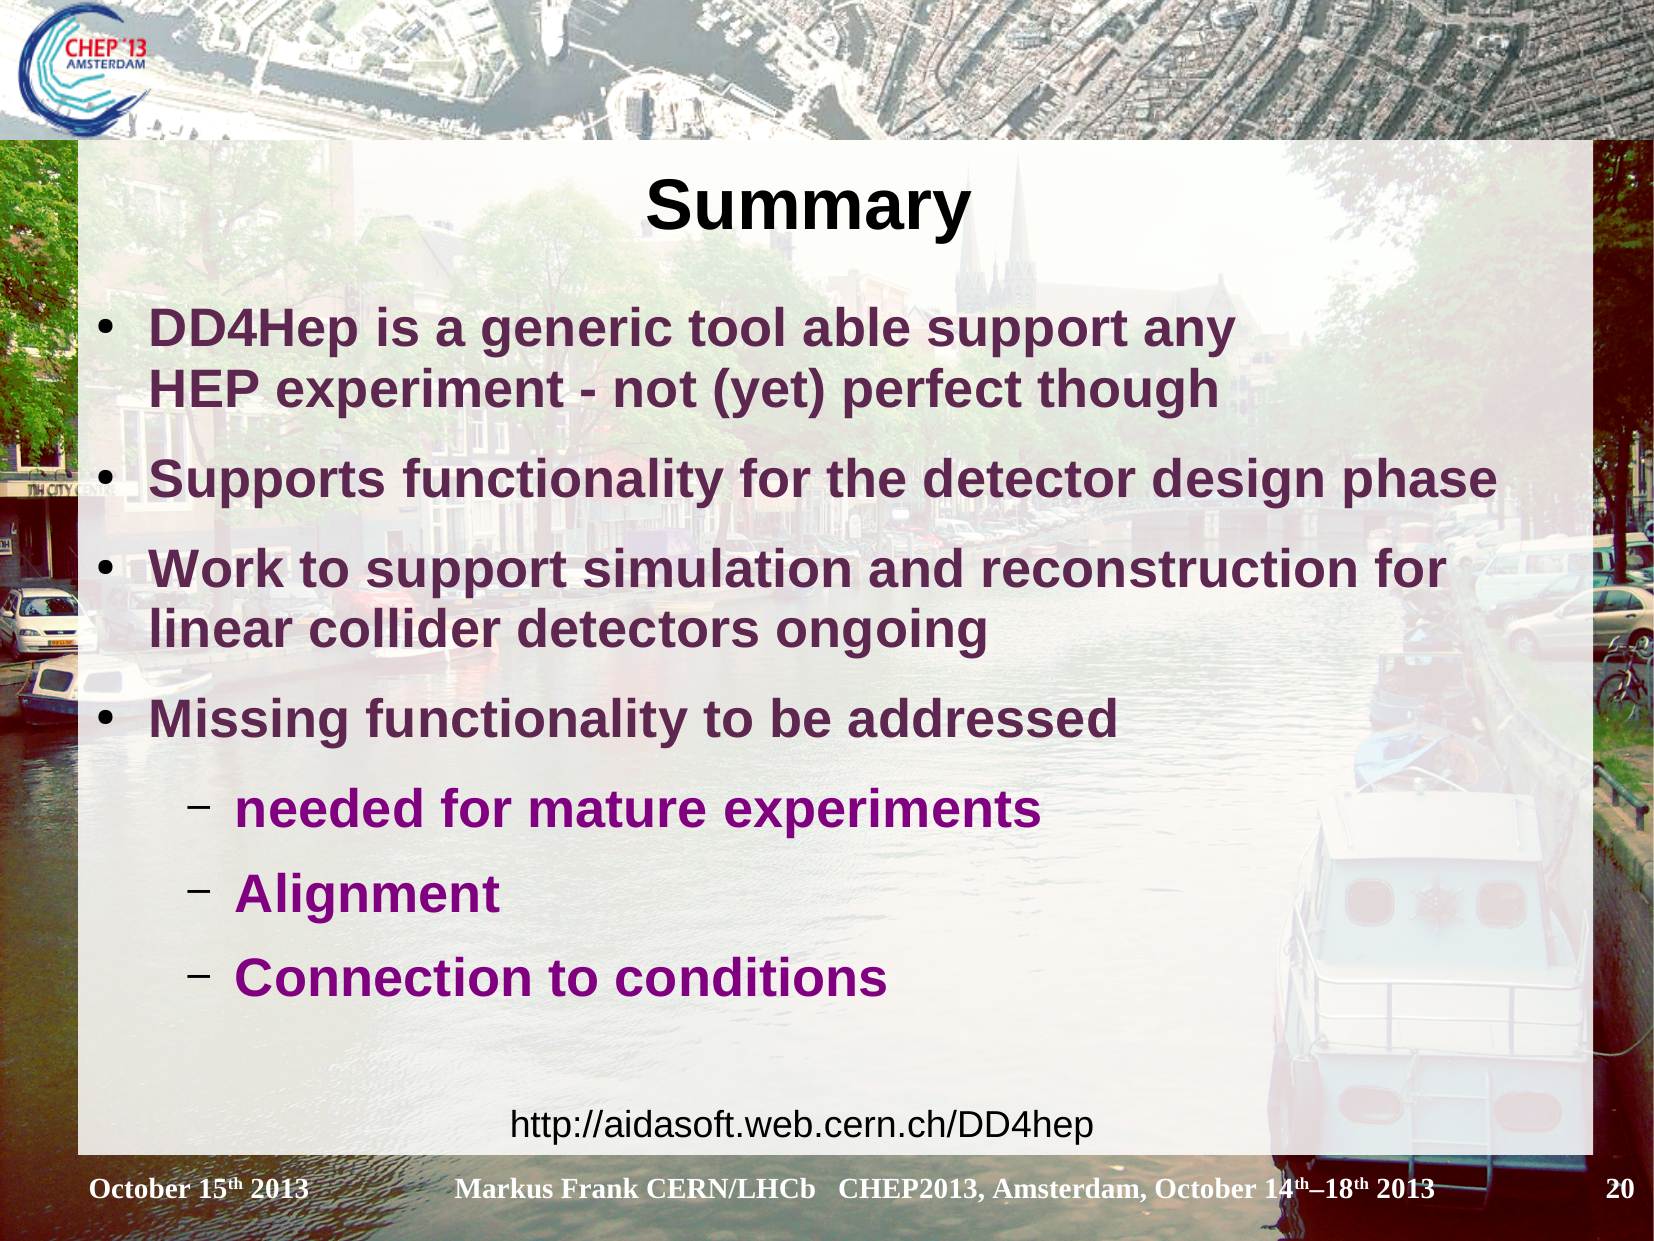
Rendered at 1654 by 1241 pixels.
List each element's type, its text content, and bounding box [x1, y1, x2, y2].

picture [0, 0, 1654, 1241]
list DD4Hep is a generic tool able support any HEP experiment - not (yet) perfect though Supports functionality for the detector design phase Work to support simulation and reconstruction for linear collider detectors ongoing Missing functionality to be addressed needed for mature experiments Alignment Connection to conditions [78, 297, 1579, 1018]
title Summary [82, 139, 1536, 271]
text_box http://aidasoft.web.cern.ch/DD4hep [195, 1096, 1546, 1154]
